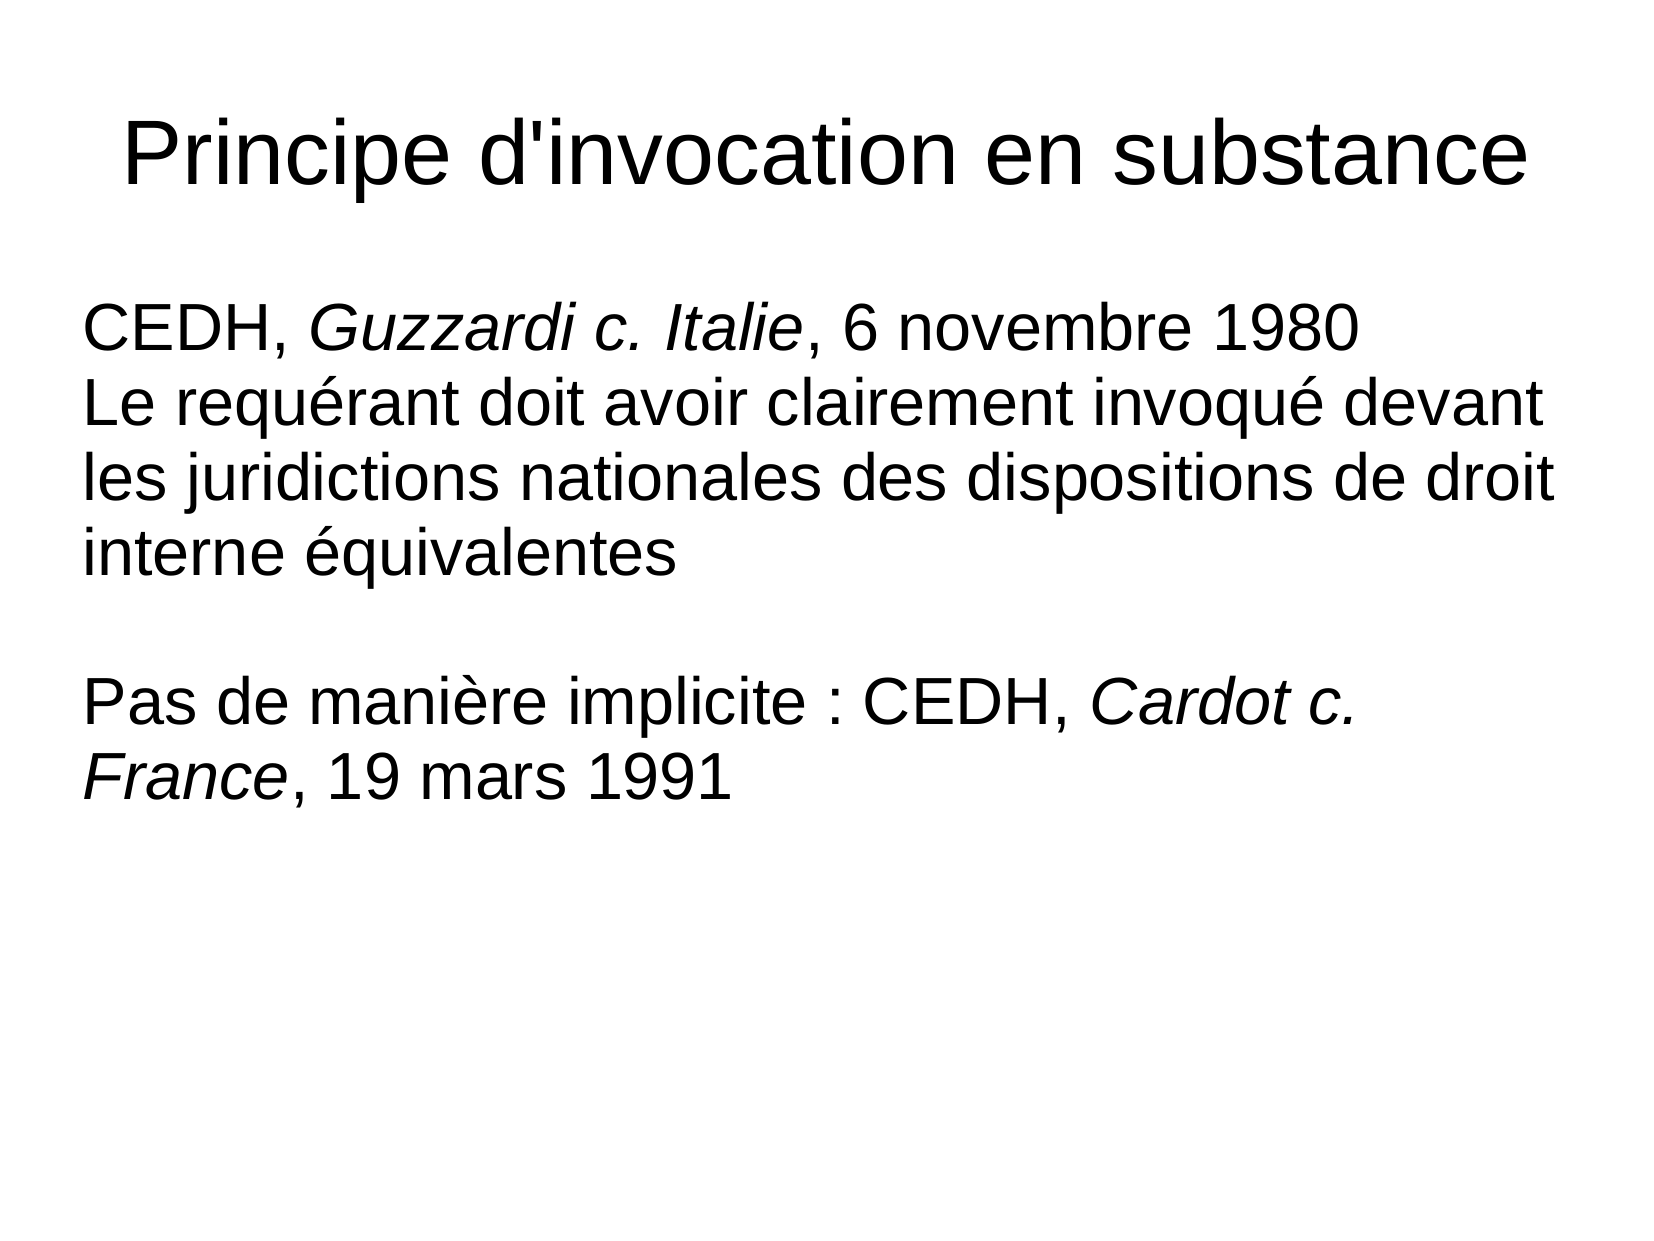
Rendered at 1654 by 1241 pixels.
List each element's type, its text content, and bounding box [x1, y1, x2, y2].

list CEDH, Guzzardi c. Italie, 6 novembre 1980 Le requérant doit avoir clairement invoqué devant les juridictions nationales des dispositions de droit interne équivalentes Pas de manière implicite : CEDH, Cardot c. France, 19 mars 1991 [82, 290, 1571, 1010]
title Principe d'invocation en substance [82, 49, 1571, 257]
